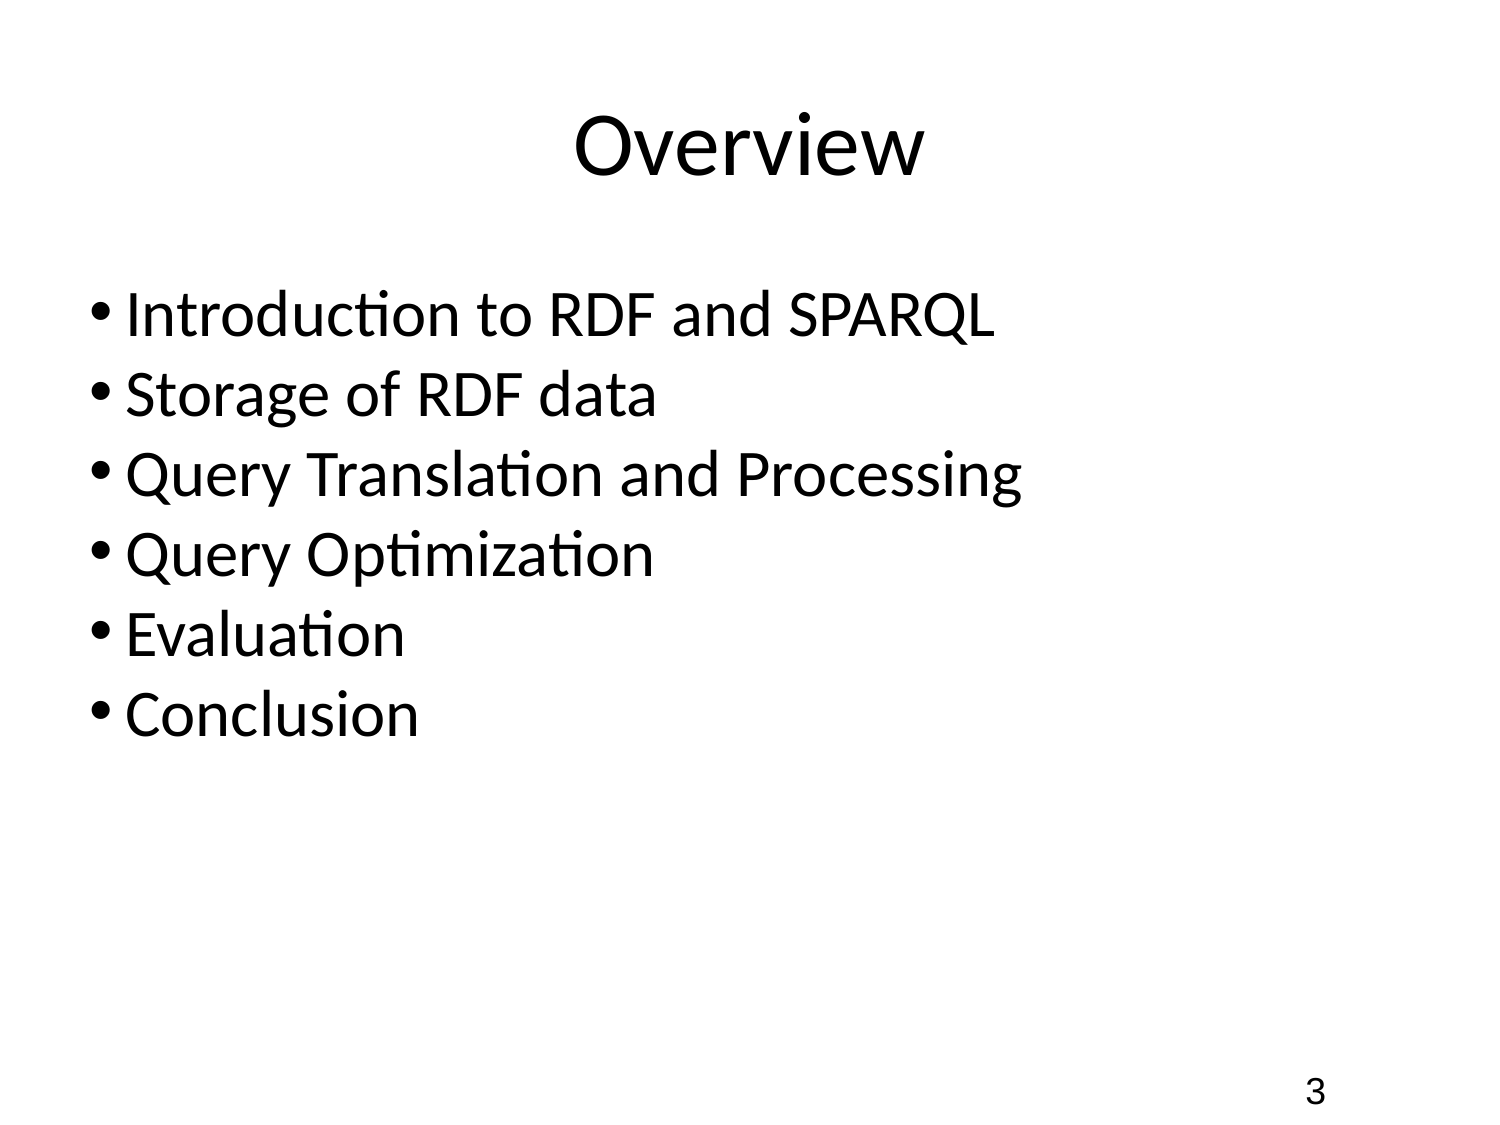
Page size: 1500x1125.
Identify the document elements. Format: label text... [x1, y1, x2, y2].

text_box Introduction to RDF and SPARQL Storage of RDF data Query Translation and Processing Query Optimization Evaluation Conclusion [75, 262, 1425, 1005]
text_box Overview [75, 45, 1425, 233]
